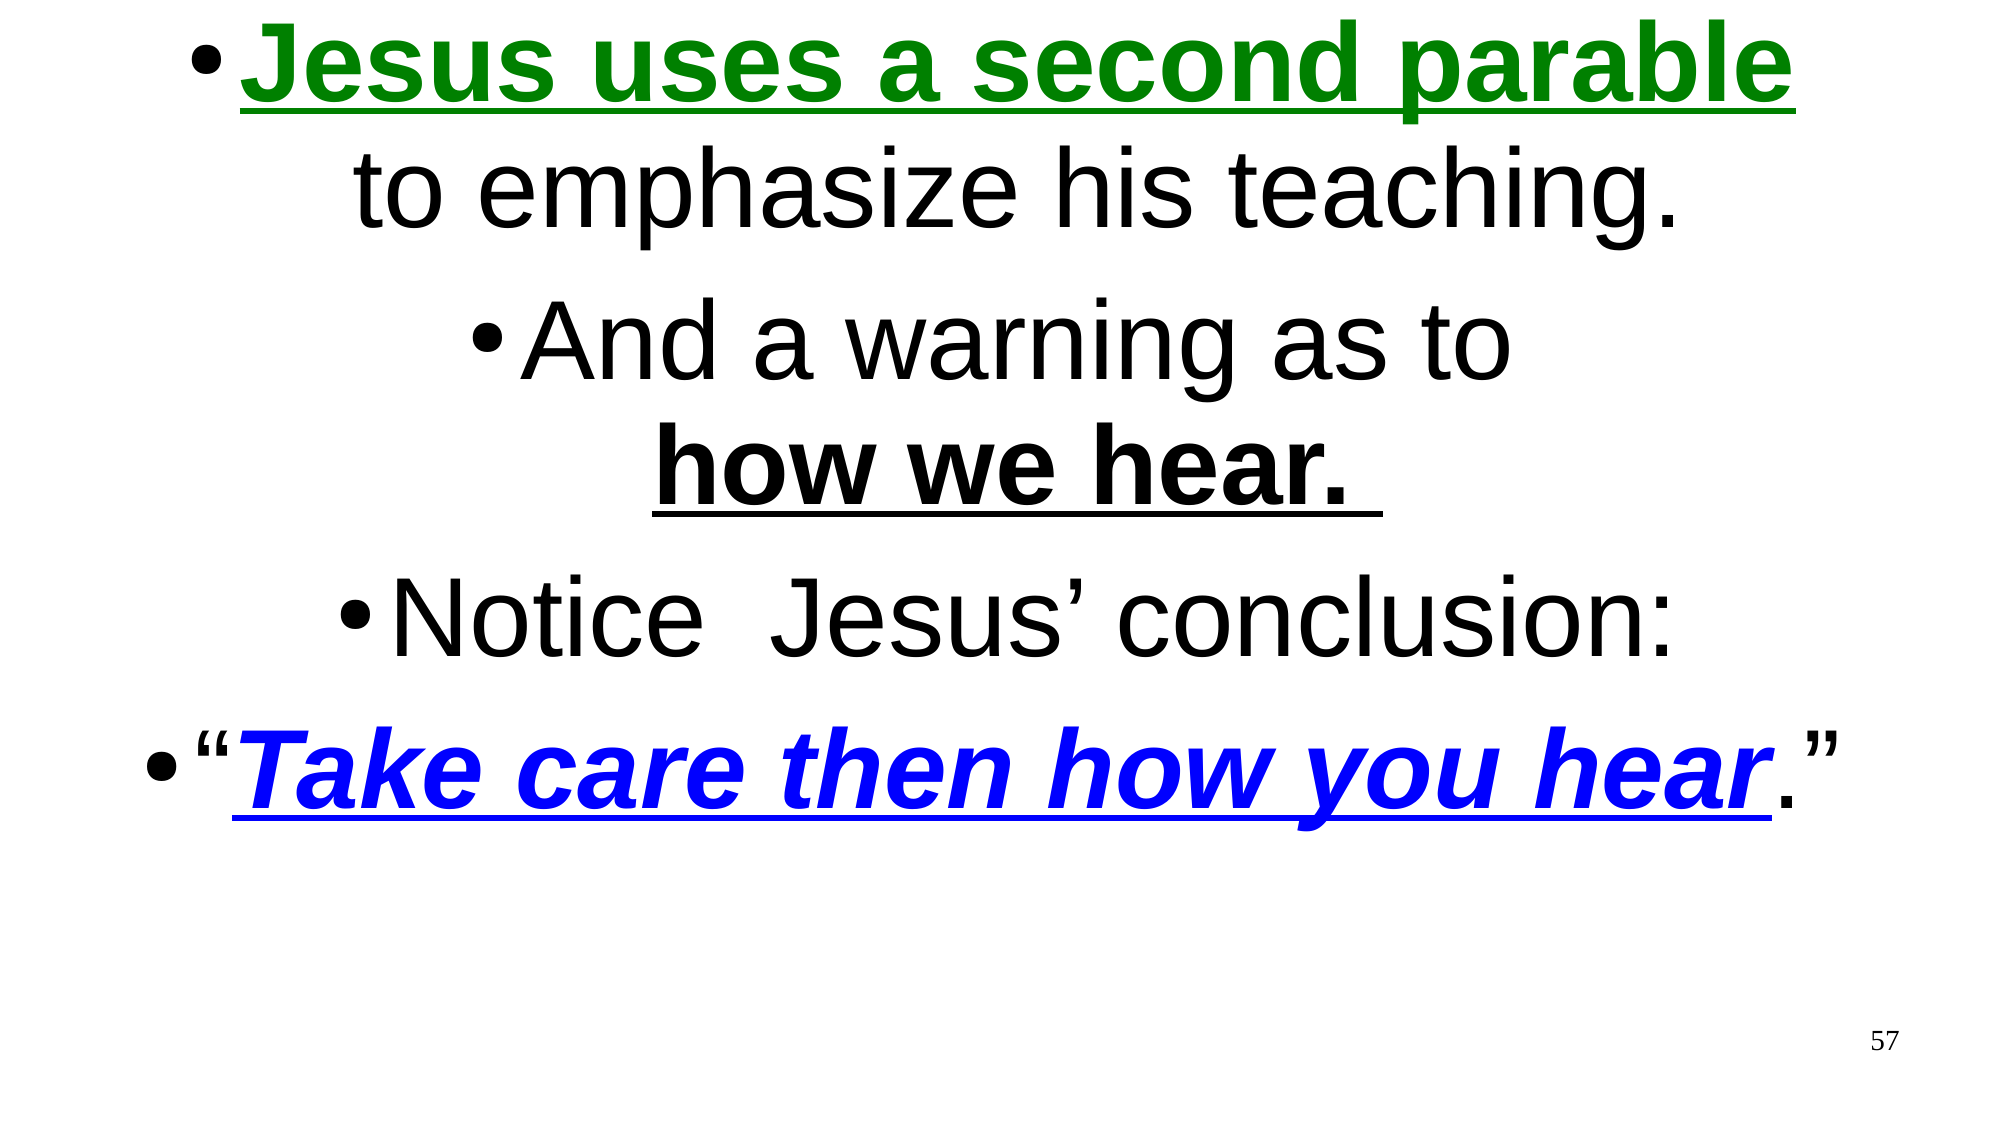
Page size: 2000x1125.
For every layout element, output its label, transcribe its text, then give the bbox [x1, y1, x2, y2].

list Jesus uses a second parable to emphasize his teaching. And a warning as to how we hear. Notice Jesus’ conclusion: “Take care then how you hear.” [0, 0, 1996, 1123]
